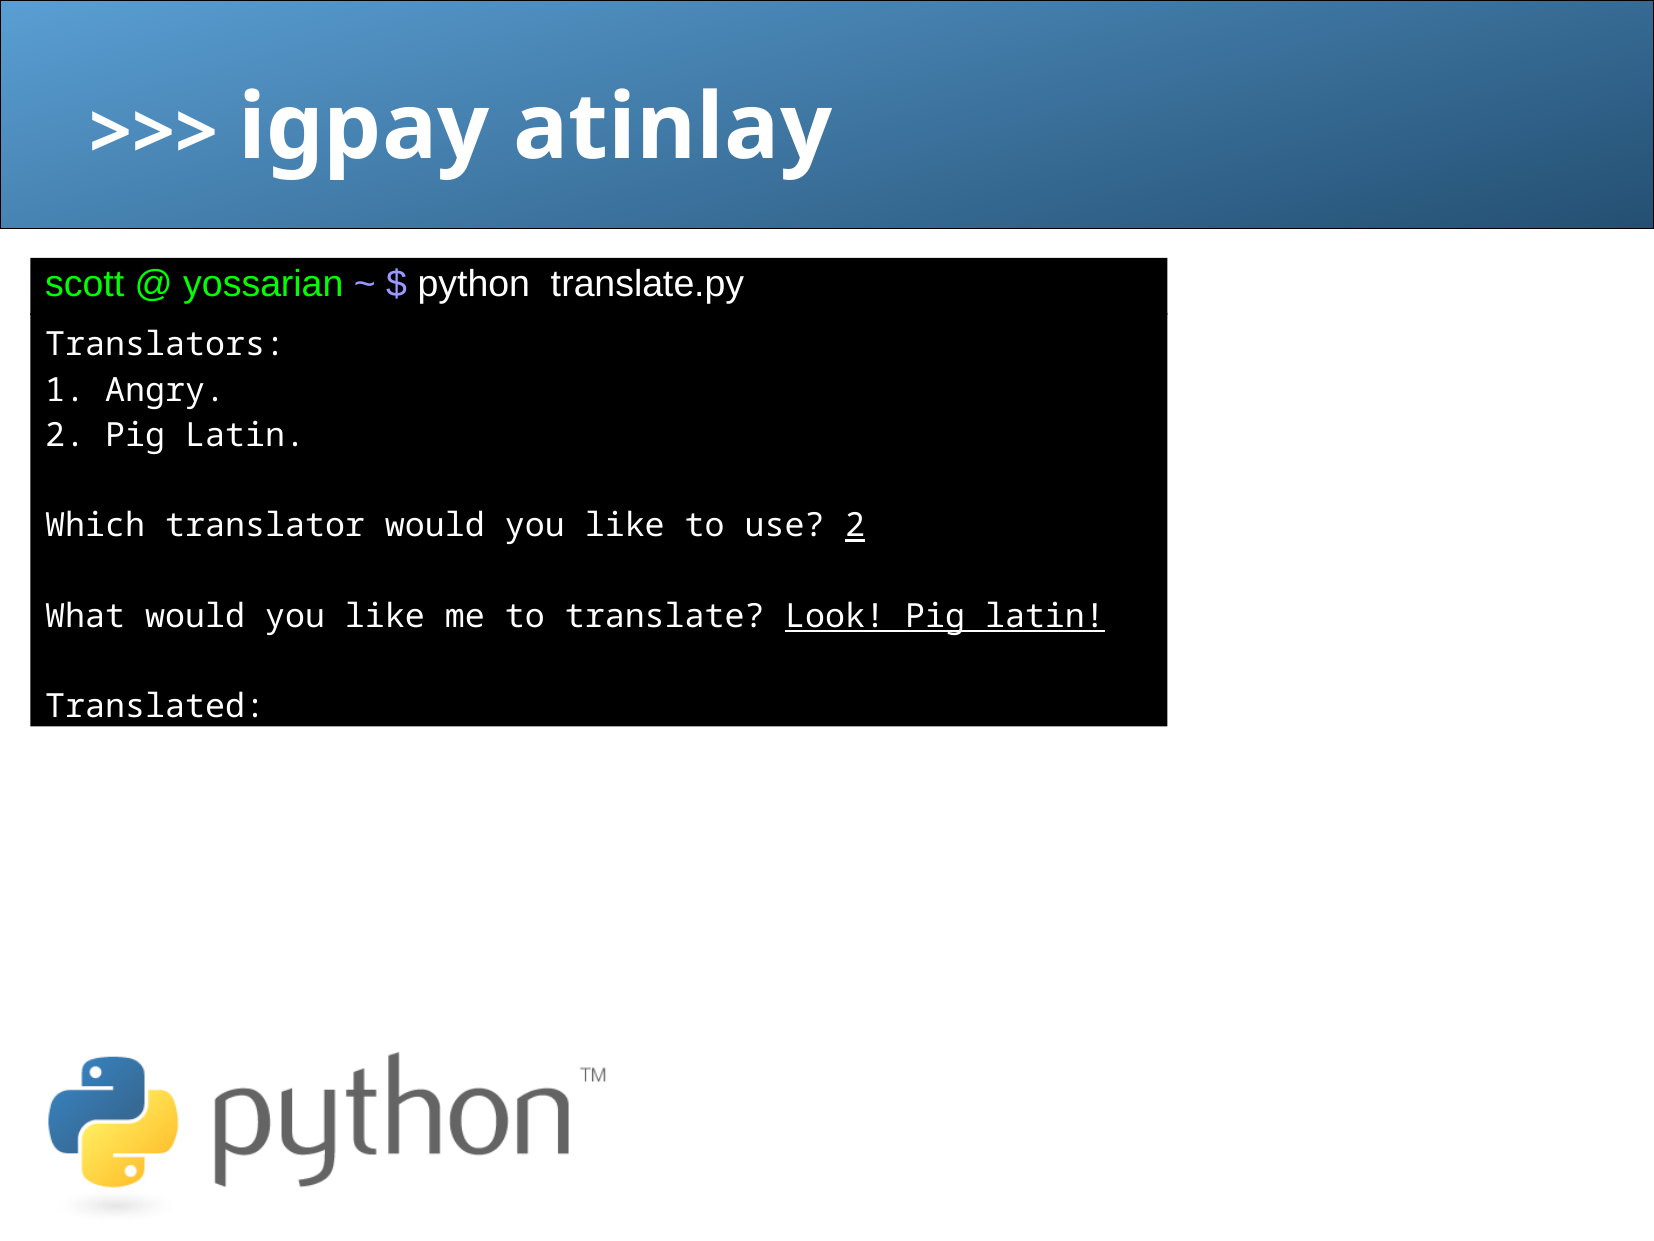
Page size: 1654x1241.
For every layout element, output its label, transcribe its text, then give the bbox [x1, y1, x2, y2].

text_box Translators: 1. Angry. 2. Pig Latin. Which translator would you like to use? 2 What would you like me to translate? Look! Pig latin! Translated: Ooklay! Igpay atinlay! [30, 315, 1168, 727]
text_box [0, 0, 1654, 229]
picture [0, 1018, 660, 1241]
text_box scott @ yossarian ~ $ python translate.py [30, 257, 1168, 315]
text_box >>> igpay atinlay [75, 53, 1576, 188]
